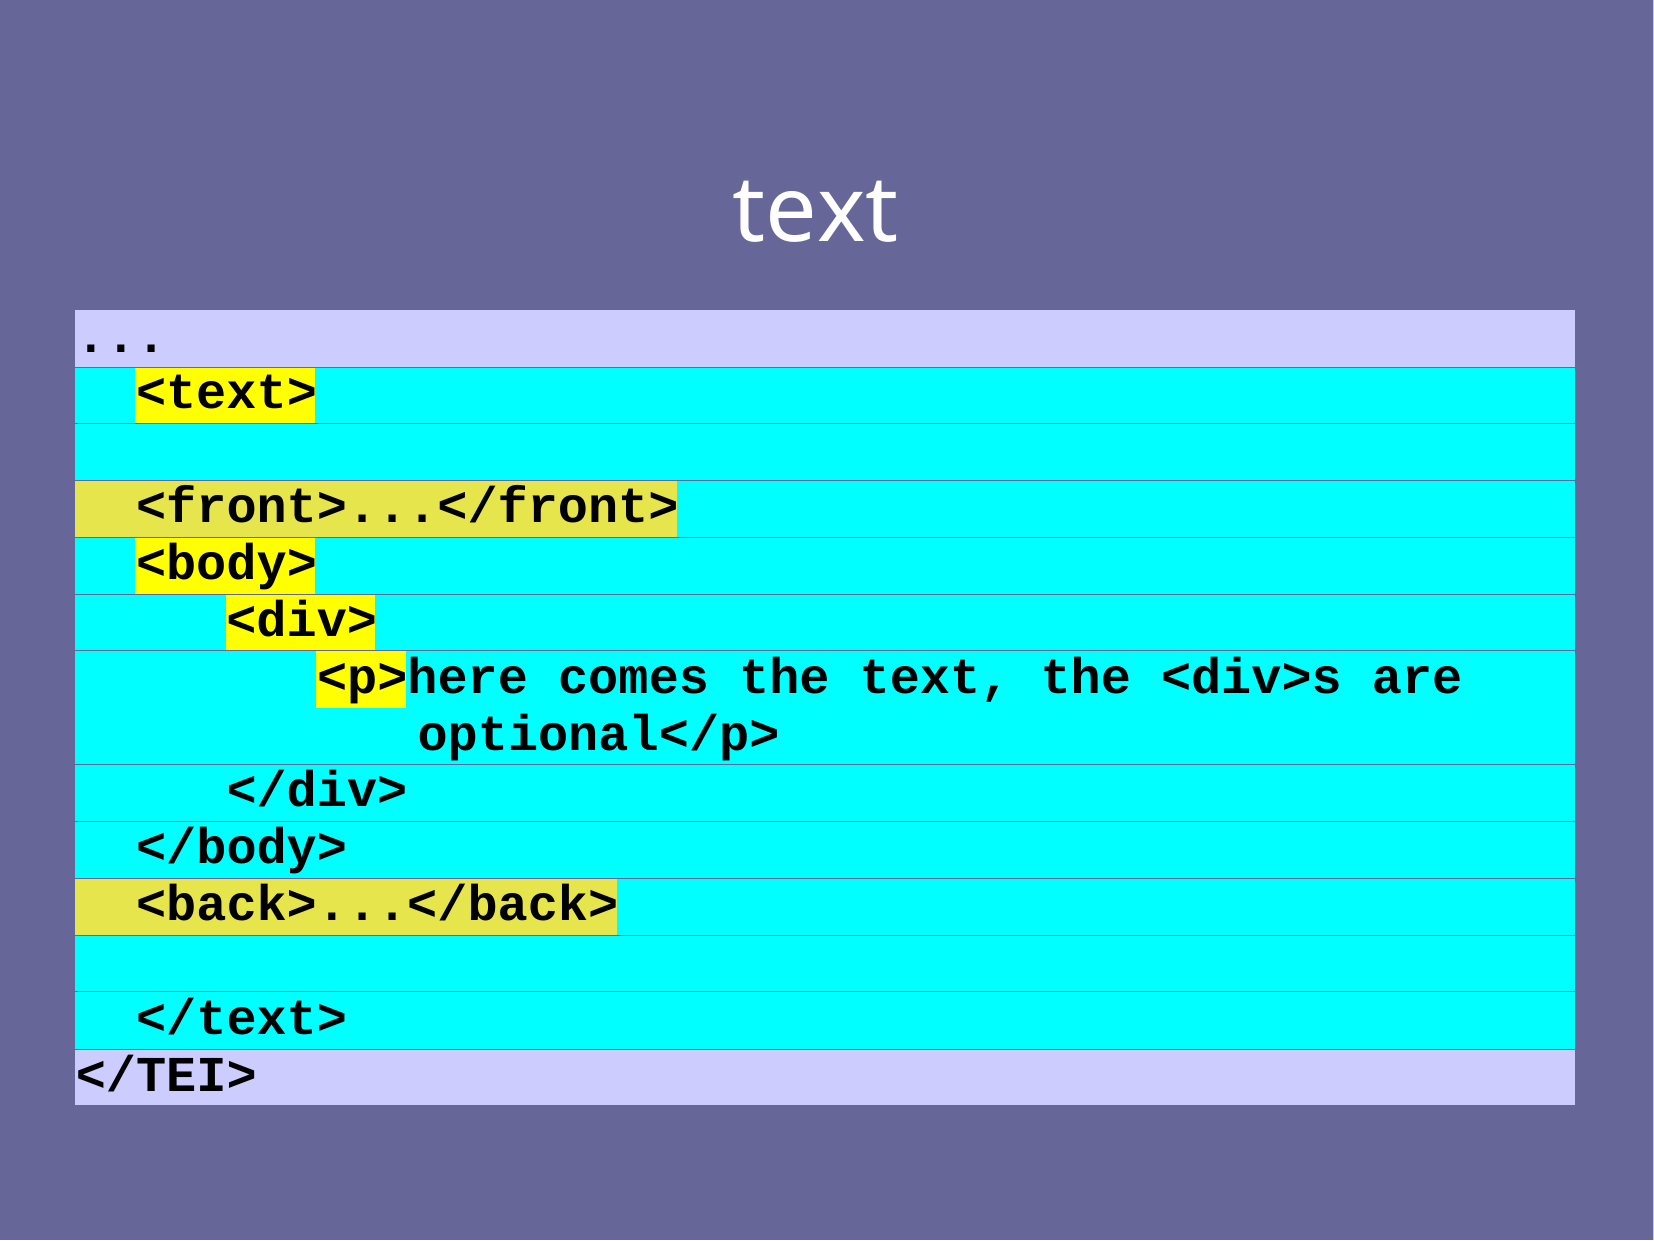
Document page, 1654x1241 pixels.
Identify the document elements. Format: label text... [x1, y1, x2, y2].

chart [74, 310, 1576, 1135]
title text [121, 102, 1534, 310]
